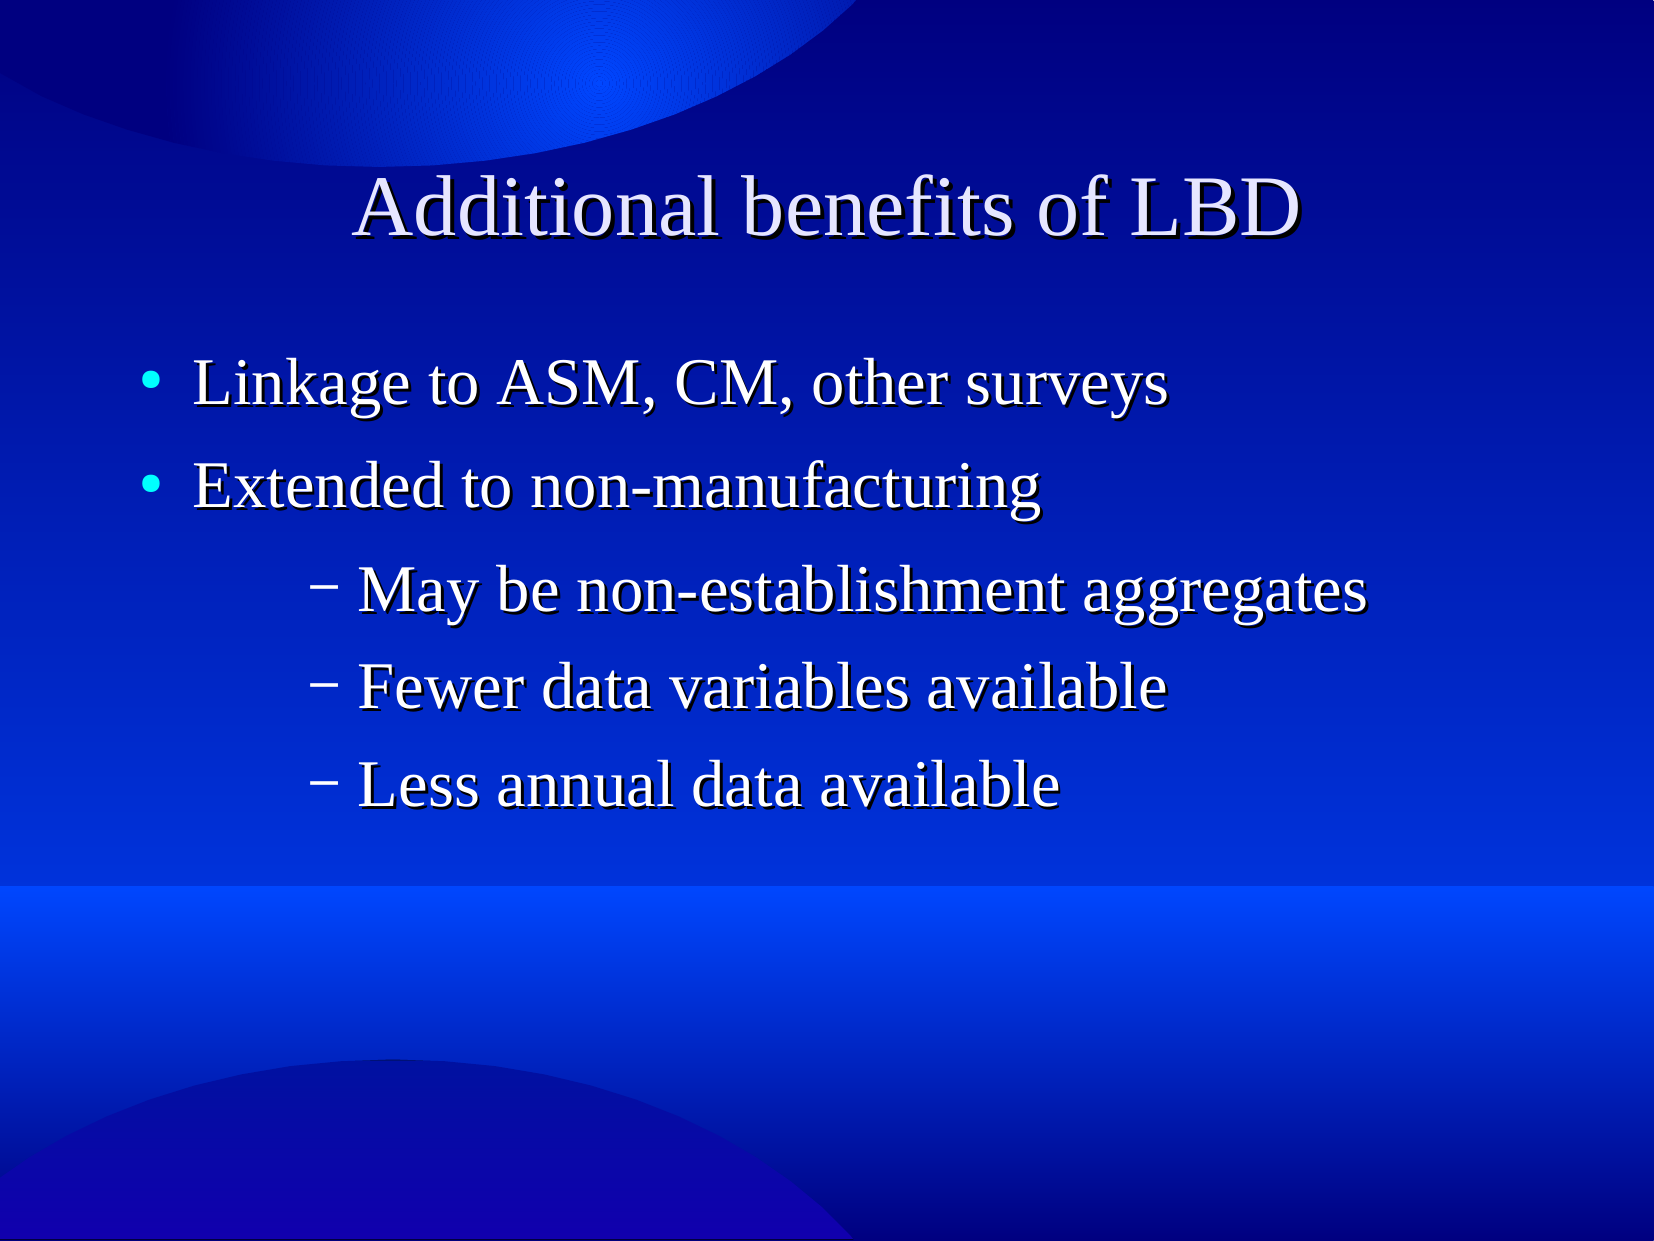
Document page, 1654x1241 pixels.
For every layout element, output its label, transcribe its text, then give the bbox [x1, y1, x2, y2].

title Additional benefits of LBD [121, 102, 1534, 310]
list Linkage to ASM, CM, other surveys Extended to non-manufacturing May be non-establishment aggregates Fewer data variables available Less annual data available [121, 344, 1534, 1164]
